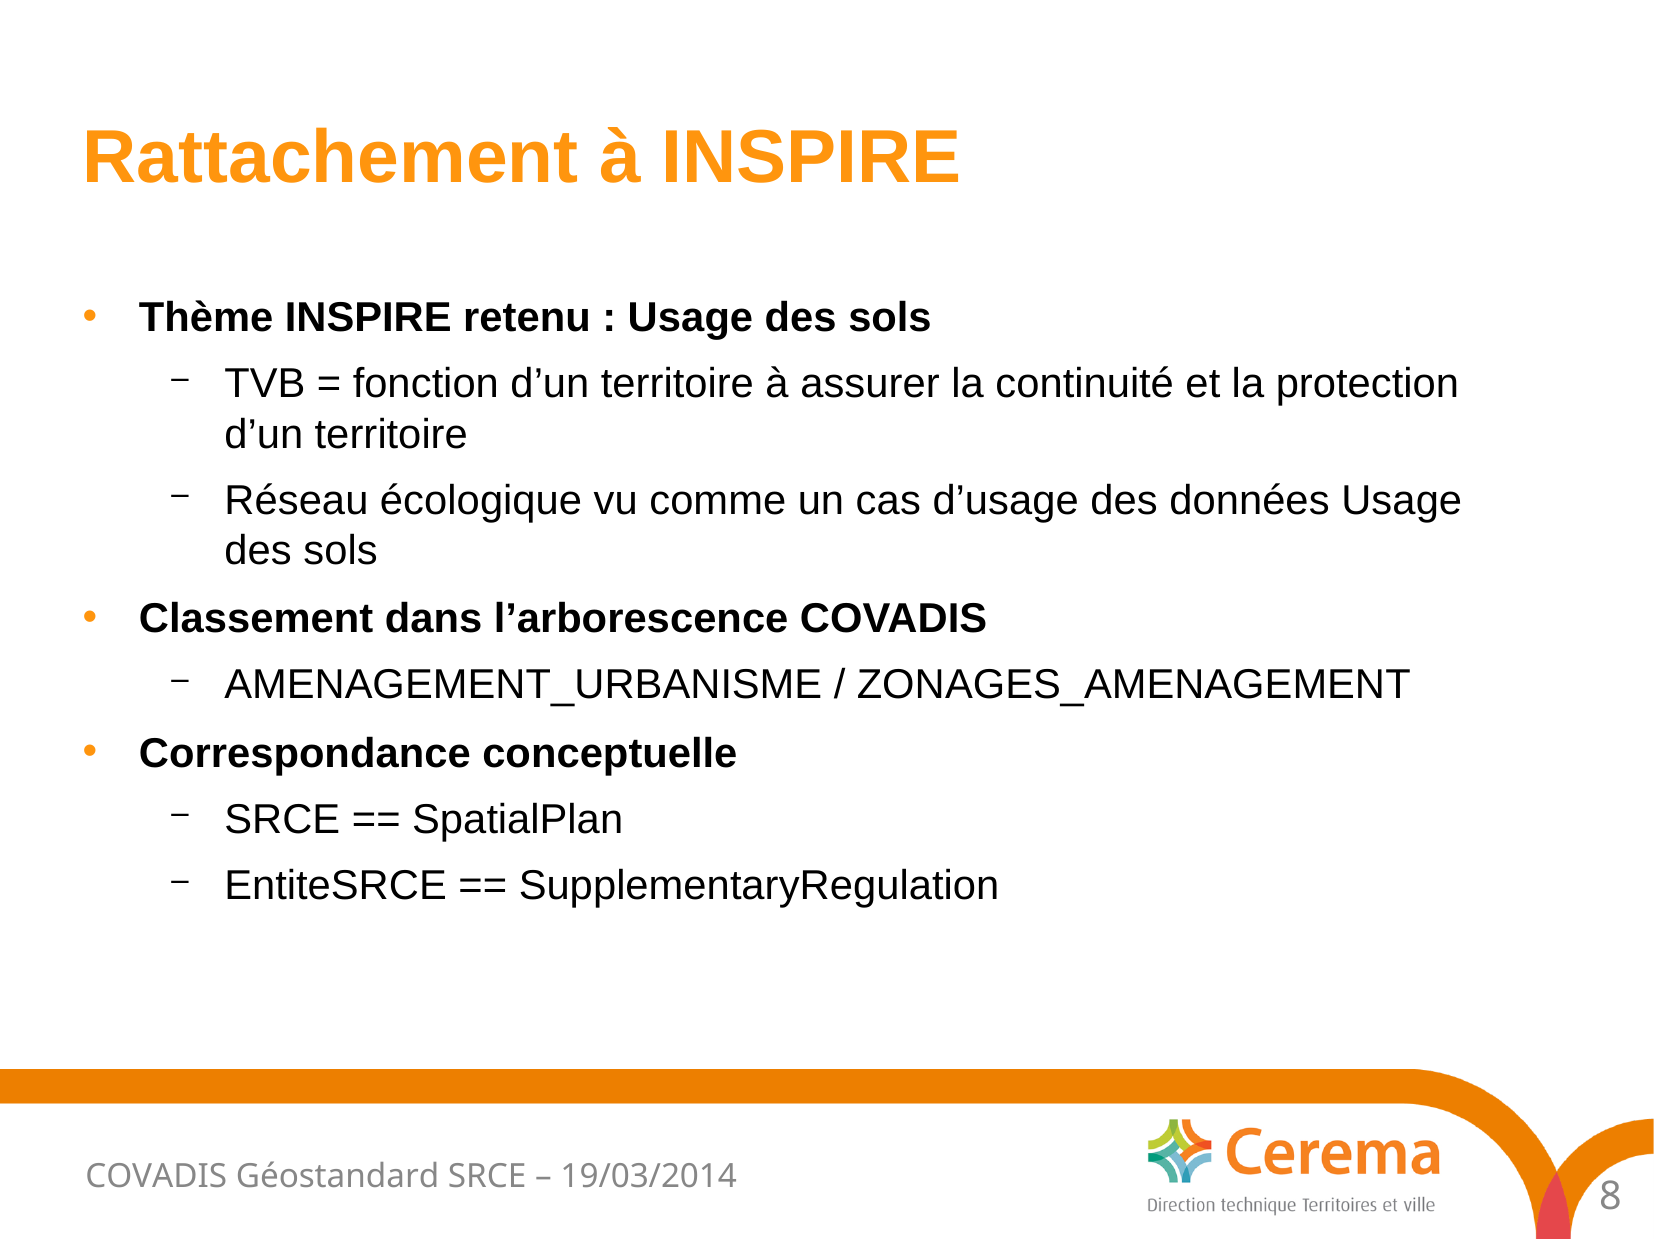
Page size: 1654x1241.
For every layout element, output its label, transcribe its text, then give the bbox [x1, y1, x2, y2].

list Thème INSPIRE retenu : Usage des sols TVB = fonction d’un territoire à assurer la continuité et la protection d’un territoire Réseau écologique vu comme un cas d’usage des données Usage des sols Classement dans l’arborescence COVADIS AMENAGEMENT_URBANISME / ZONAGES_AMENAGEMENT Correspondance conceptuelle SRCE == SpatialPlan EntiteSRCE == SupplementaryRegulation [82, 290, 1538, 1109]
picture [0, 1069, 1654, 1239]
title Rattachement à INSPIRE [82, 49, 1571, 257]
